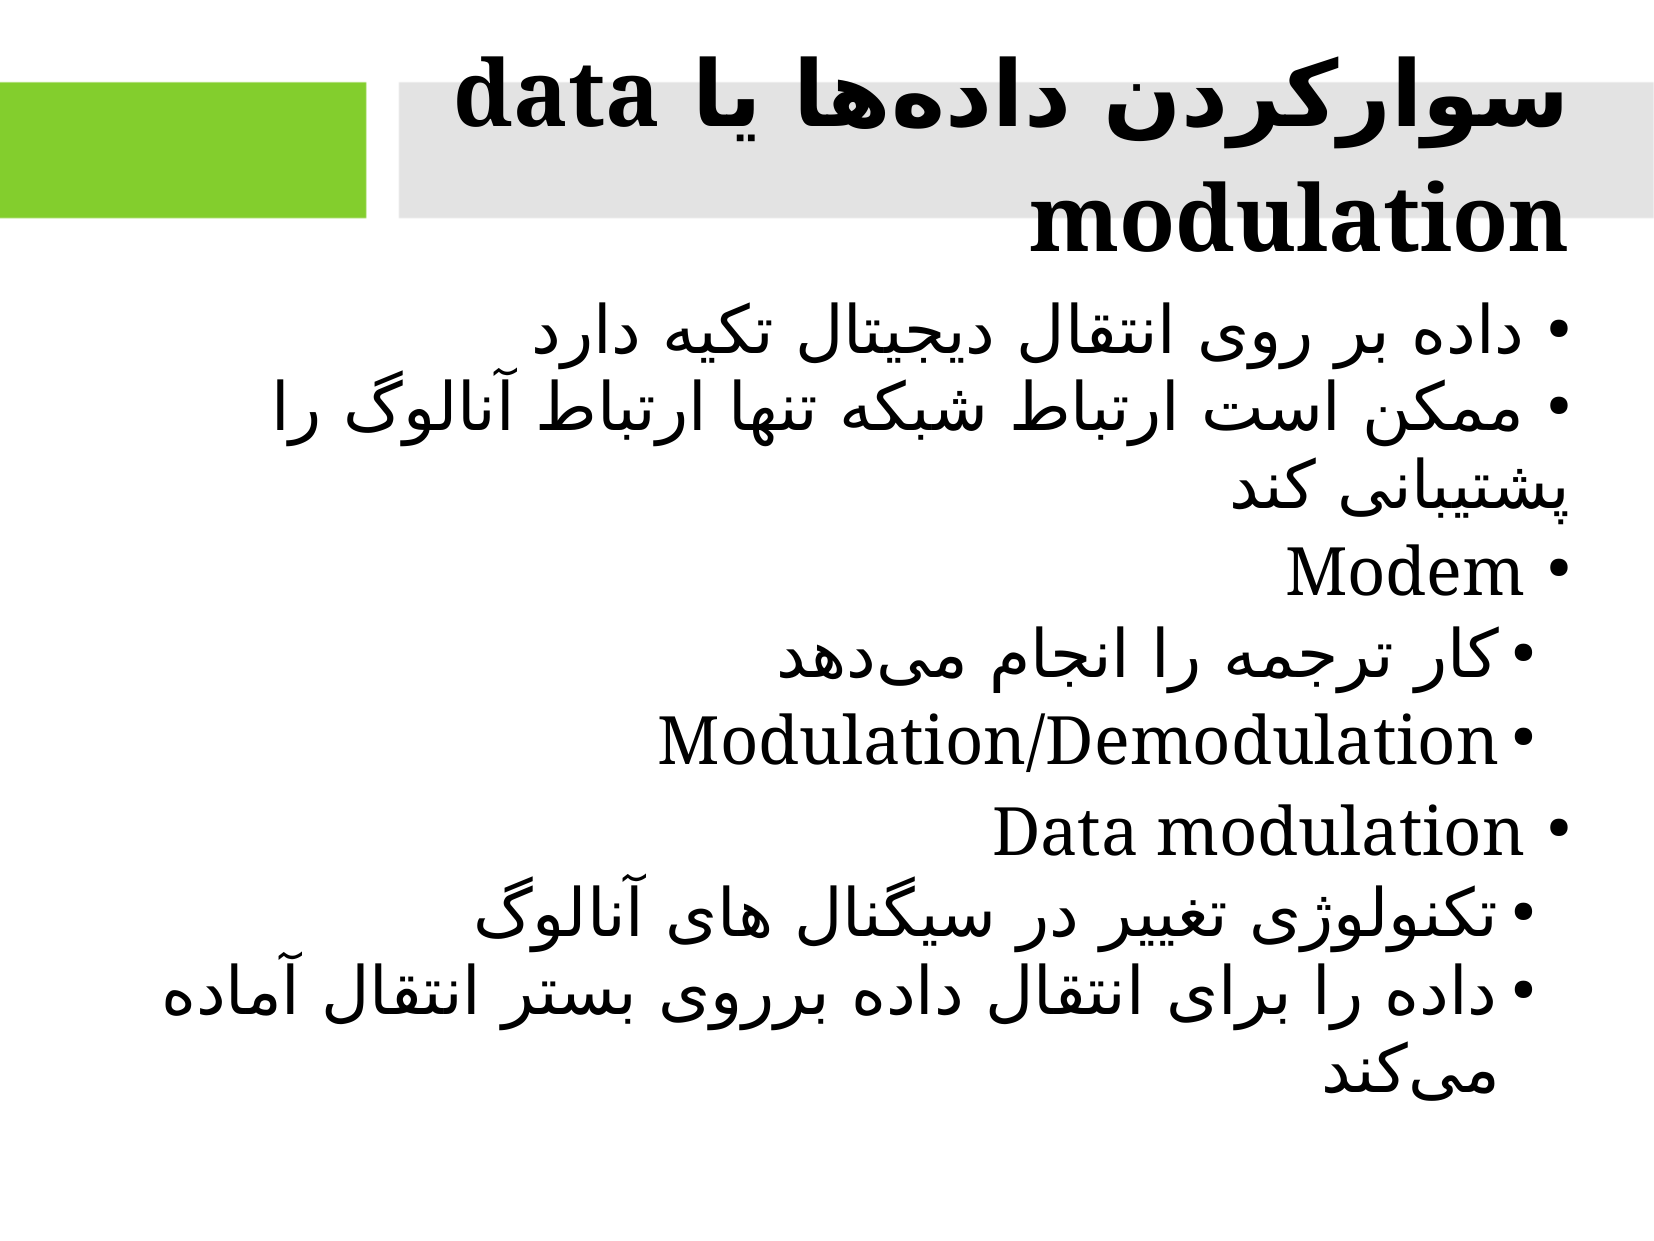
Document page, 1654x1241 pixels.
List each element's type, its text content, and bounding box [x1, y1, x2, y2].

title سوارکردن داده‌ها یا data modulation [82, 49, 1571, 257]
picture [0, 0, 1654, 1241]
subtitle داده بر روی انتقال دیجیتال تکیه دارد ممکن است ارتباط شبکه تنها ارتباط آنالوگ را پشتیبانی کند Modem کار ترجمه را انجام می‌دهد Modulation/Demodulation Data modulation تکنولوژی تغییر در سیگنال های آنالوگ داده را برای انتقال داده برروی بستر انتقال آماده می‌کند [82, 290, 1571, 1109]
